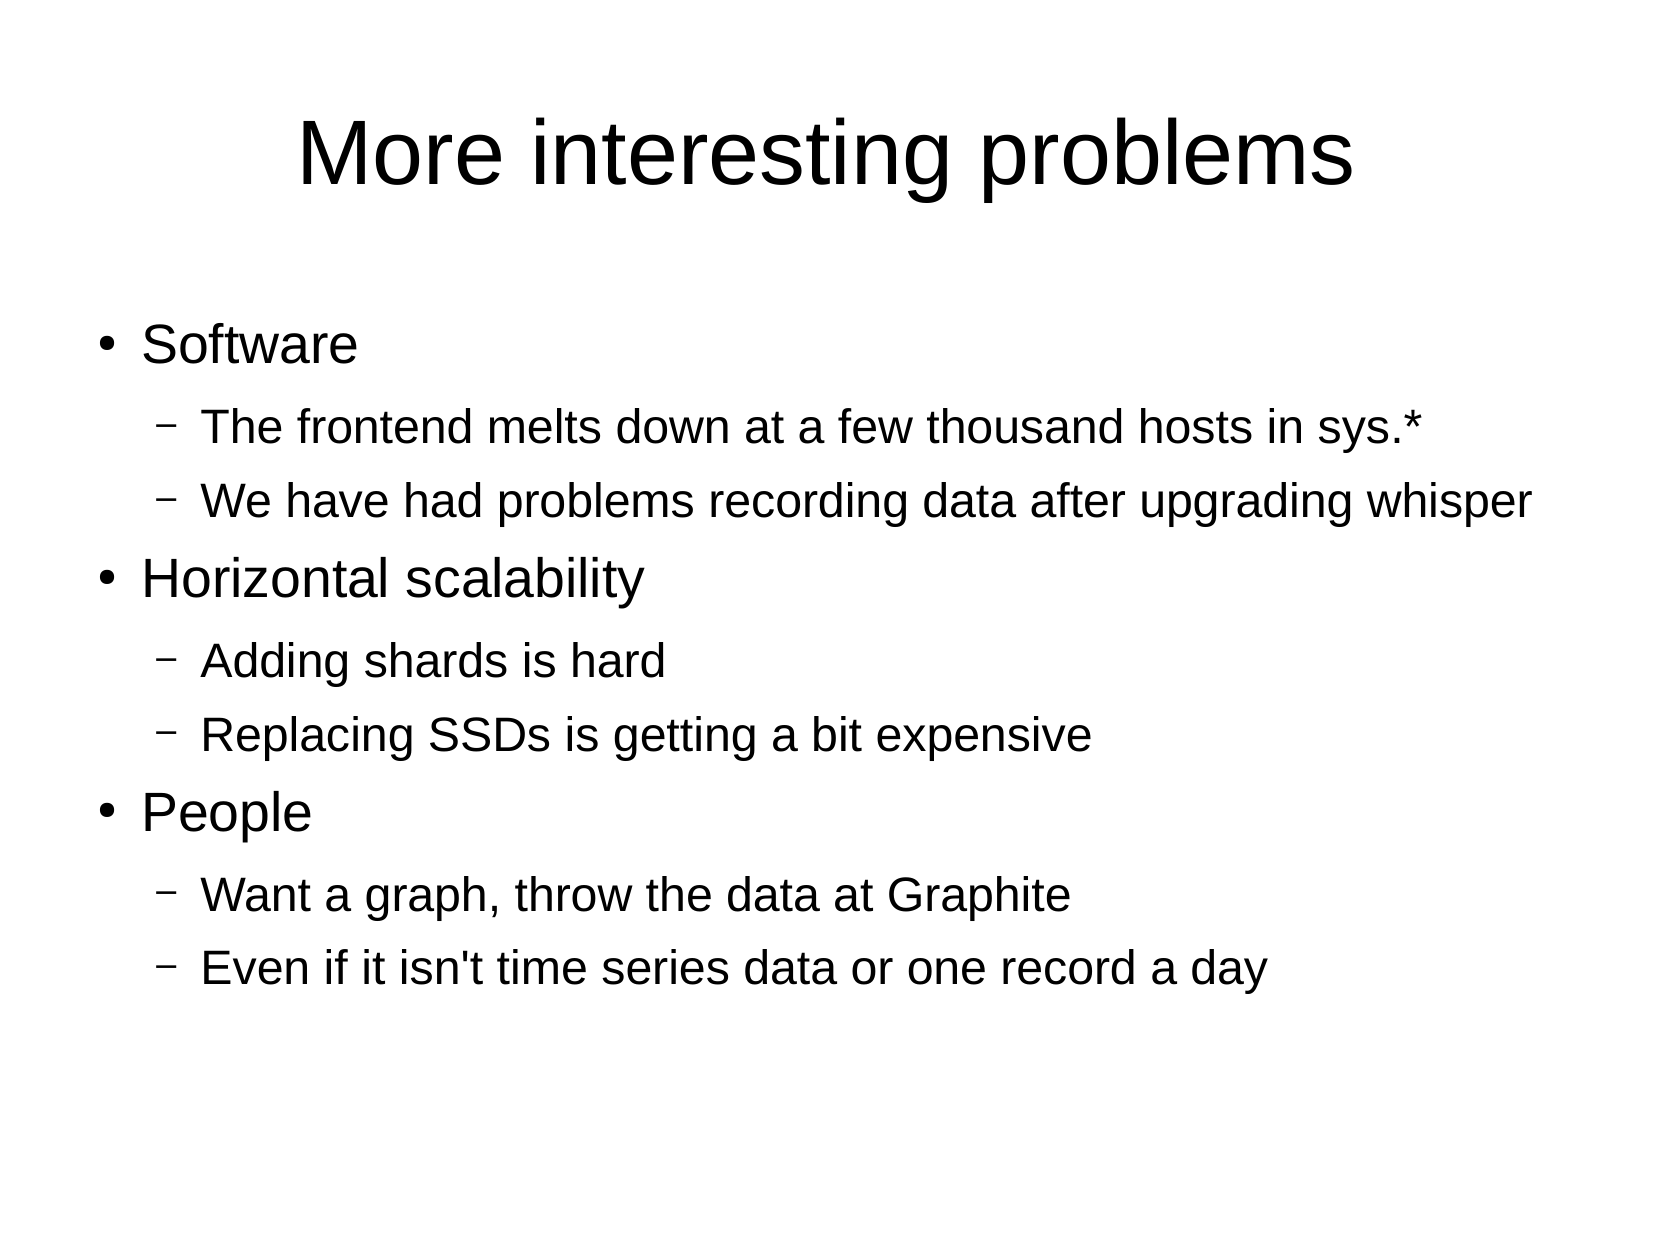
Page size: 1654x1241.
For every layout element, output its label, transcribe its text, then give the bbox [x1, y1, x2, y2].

title More interesting problems [82, 49, 1571, 257]
list Software The frontend melts down at a few thousand hosts in sys.* We have had problems recording data after upgrading whisper Horizontal scalability Adding shards is hard Replacing SSDs is getting a bit expensive People Want a graph, throw the data at Graphite Even if it isn't time series data or one record a day [82, 313, 1538, 1034]
